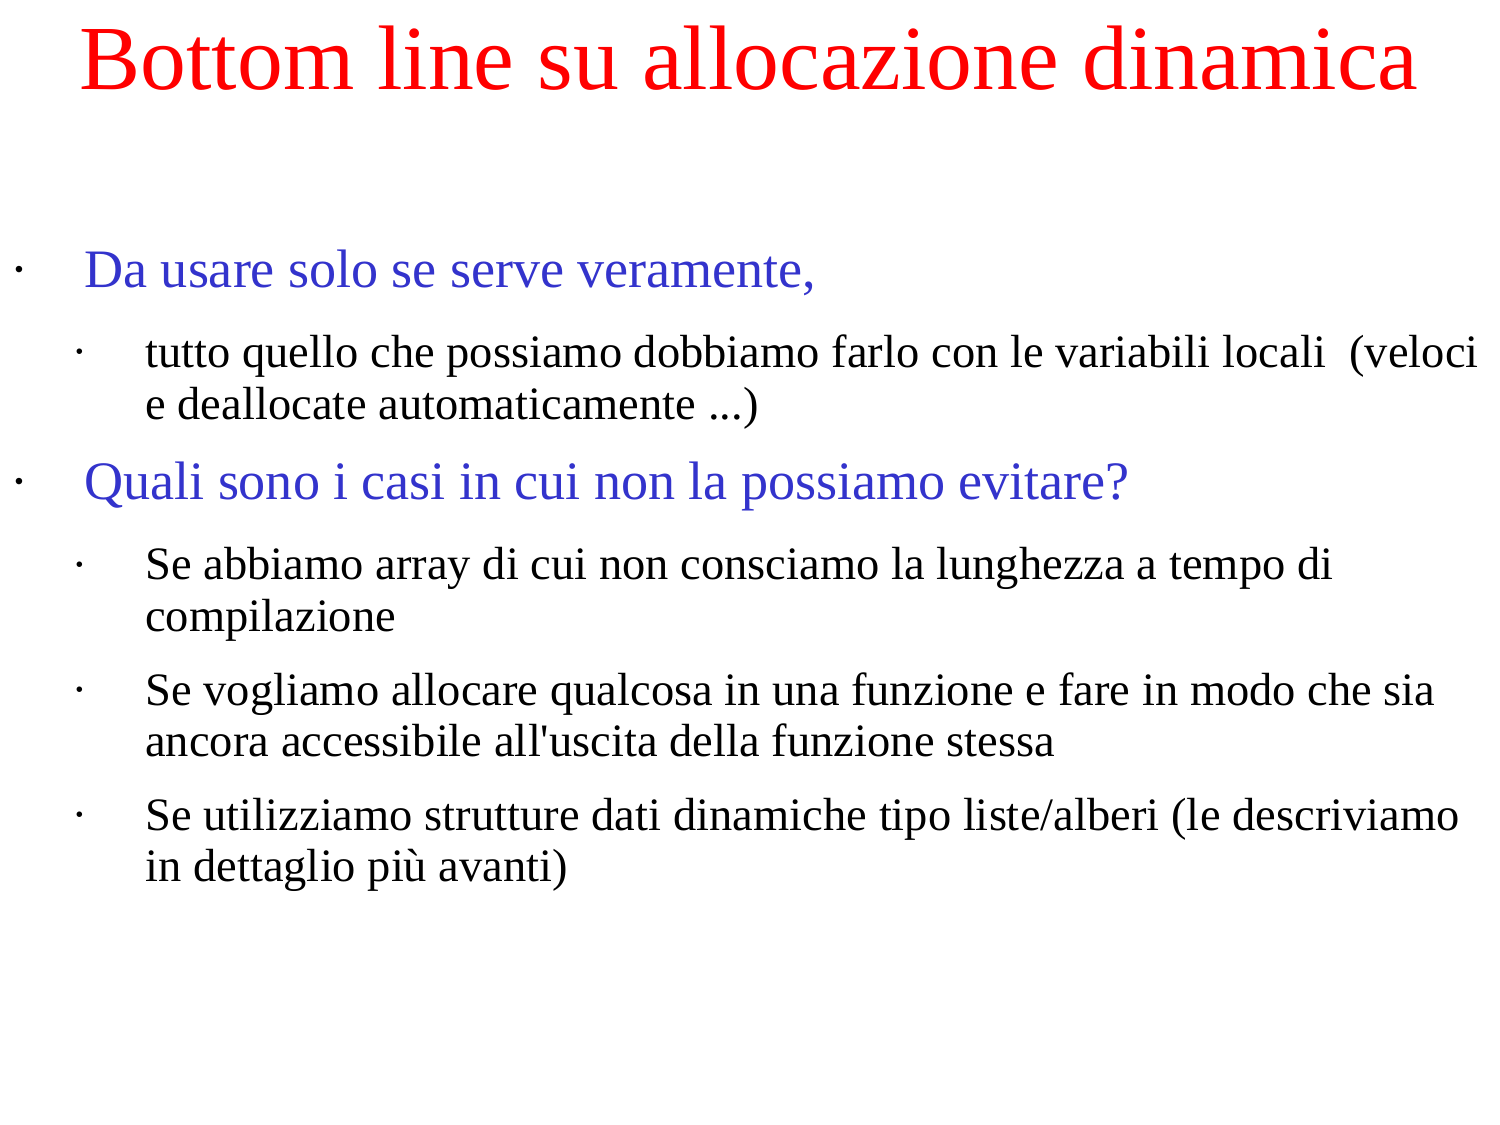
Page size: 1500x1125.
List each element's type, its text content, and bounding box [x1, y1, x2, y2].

title Bottom line su allocazione dinamica [0, 0, 1500, 197]
list Da usare solo se serve veramente, tutto quello che possiamo dobbiamo farlo con le variabili locali (veloci e deallocate automaticamente ...) Quali sono i casi in cui non la possiamo evitare? Se abbiamo array di cui non consciamo la lunghezza a tempo di compilazione Se vogliamo allocare qualcosa in una funzione e fare in modo che sia ancora accessibile all'uscita della funzione stessa Se utilizziamo strutture dati dinamiche tipo liste/alberi (le descriviamo in dettaglio più avanti) [0, 231, 1500, 907]
